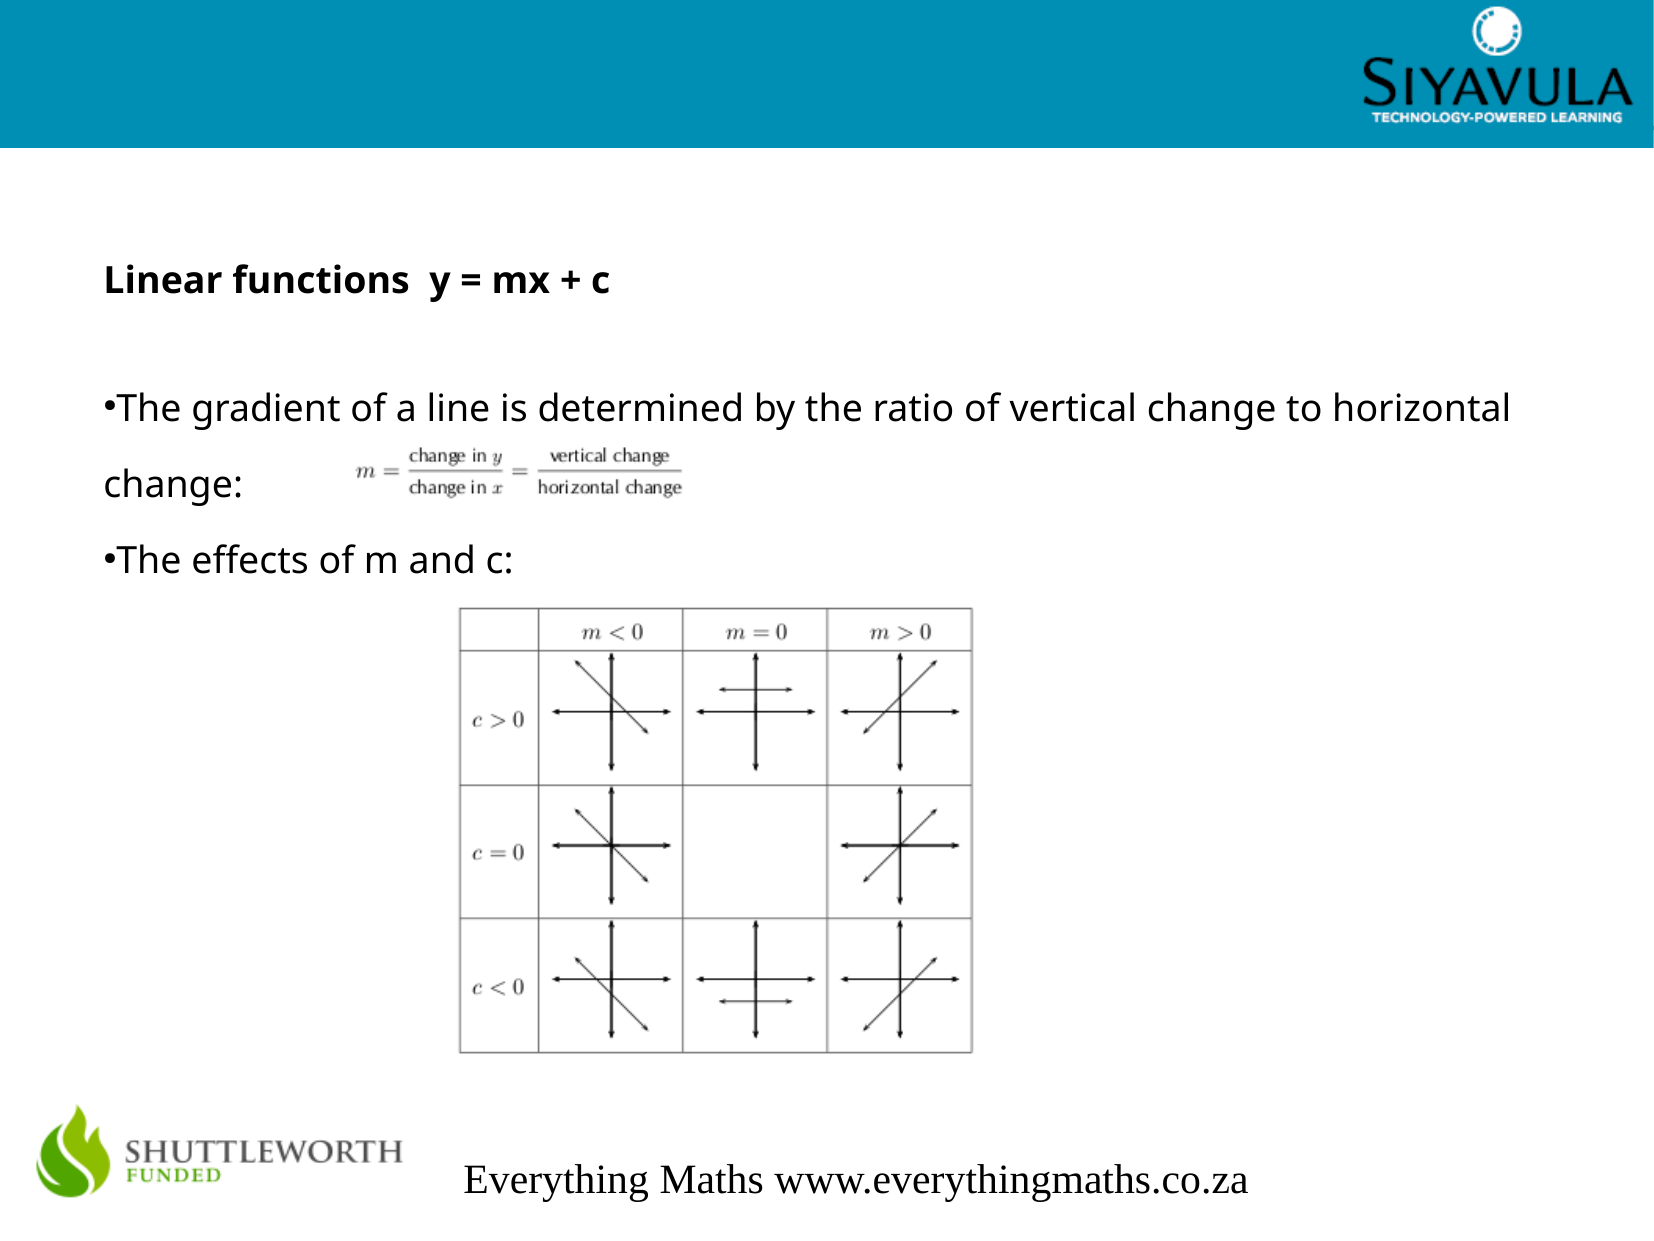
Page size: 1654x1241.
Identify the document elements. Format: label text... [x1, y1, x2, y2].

picture [331, 427, 701, 516]
picture [405, 583, 1022, 1086]
text_box Everything Maths www.everythingmaths.co.za [354, 1151, 1359, 1211]
text_box Linear functions y = mx + c The gradient of a line is determined by the ratio of vertical change to horizontal change: The effects of m and c: [88, 246, 1565, 627]
